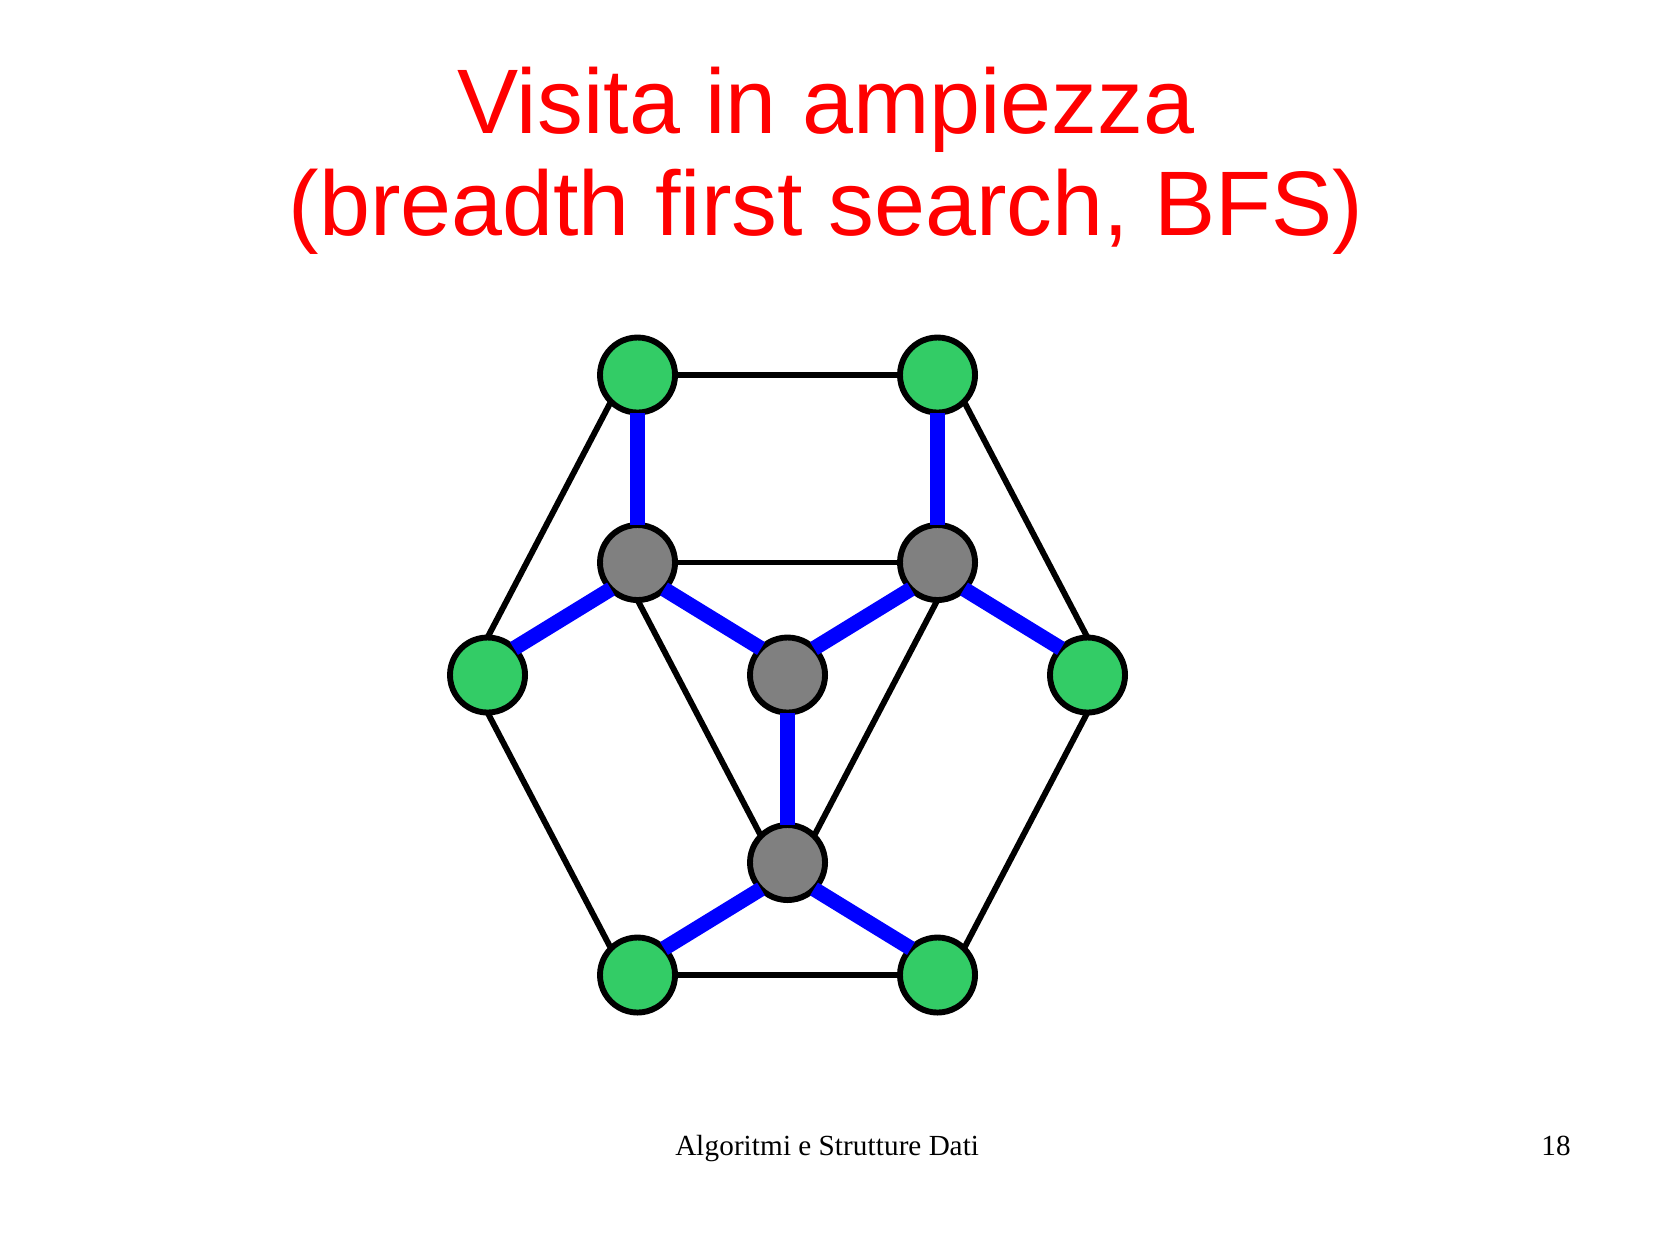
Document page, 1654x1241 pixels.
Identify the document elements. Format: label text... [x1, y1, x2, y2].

text_box [600, 525, 675, 600]
text_box [450, 637, 526, 713]
text_box [900, 337, 976, 413]
title Visita in ampiezza (breadth first search, BFS) [82, 49, 1571, 257]
text_box [1050, 637, 1126, 713]
text_box [600, 937, 675, 1013]
text_box [900, 525, 976, 600]
text_box [900, 937, 976, 1013]
text_box [750, 637, 826, 713]
text_box [600, 337, 675, 413]
text_box [750, 825, 826, 901]
